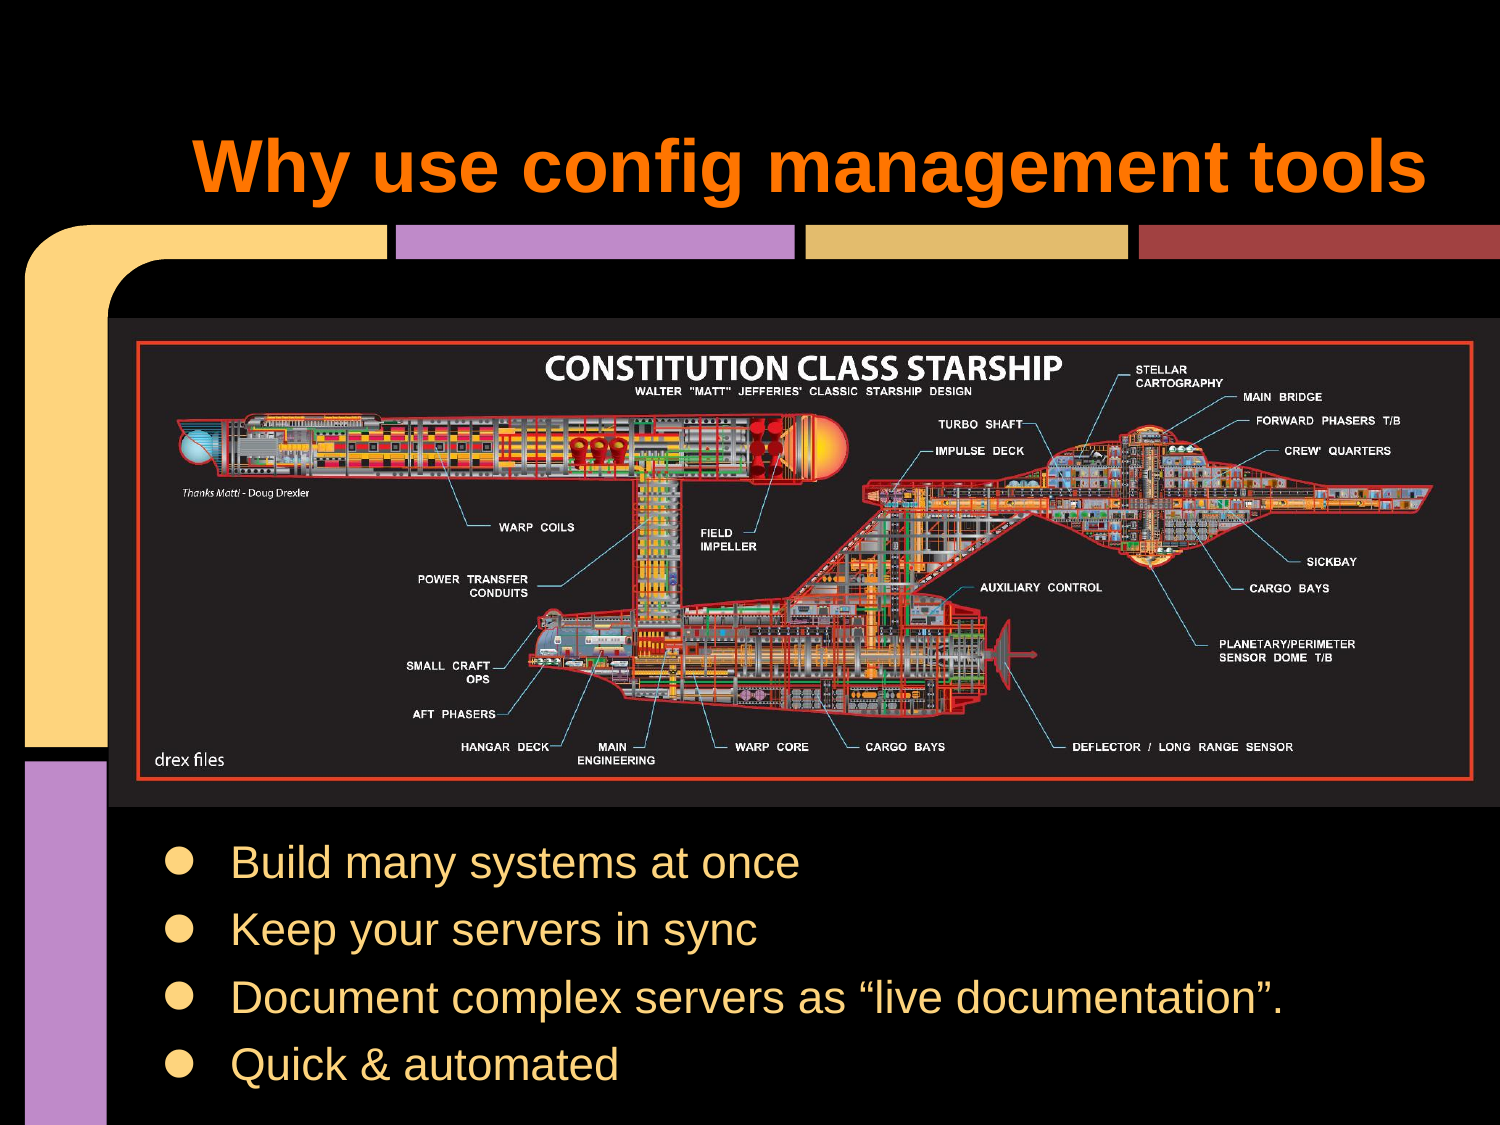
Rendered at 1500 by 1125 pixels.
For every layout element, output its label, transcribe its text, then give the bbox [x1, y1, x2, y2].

title Why use config management tools [140, 35, 1471, 223]
text_box [108, 318, 1500, 807]
list Build many systems at once Keep your servers in sync Document complex servers as “live documentation”. Quick & automated [140, 817, 1425, 1111]
